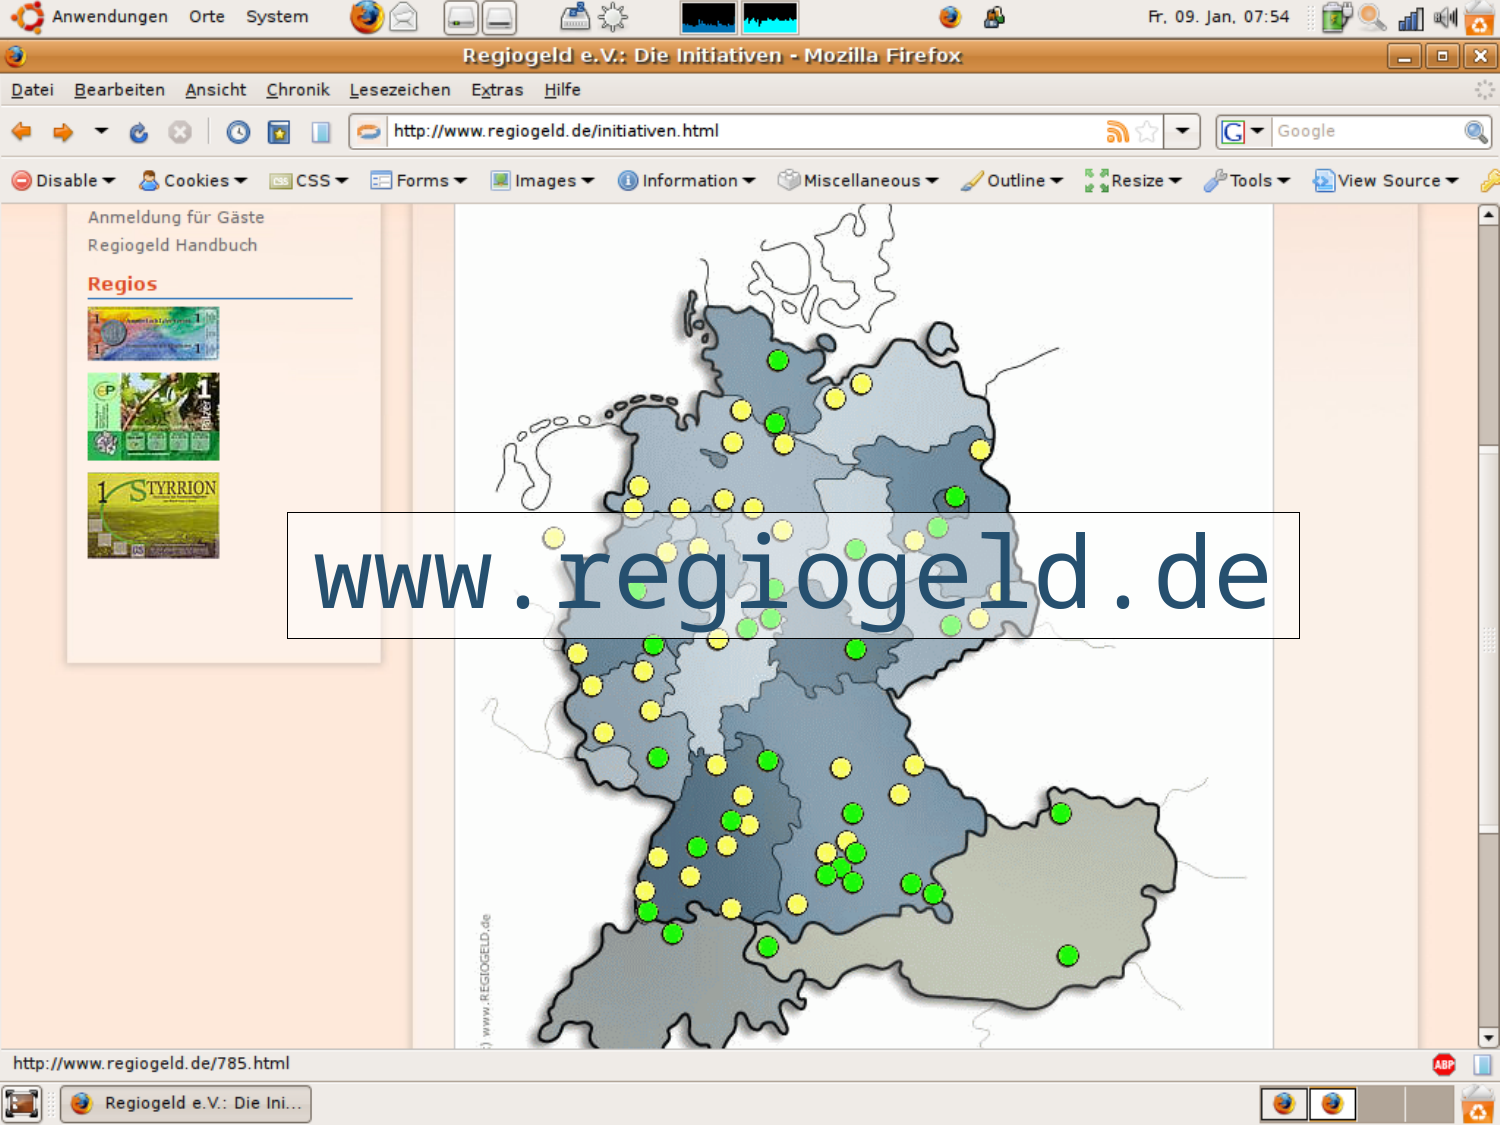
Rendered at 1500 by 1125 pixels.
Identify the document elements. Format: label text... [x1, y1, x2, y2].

text_box www.regiogeld.de [287, 512, 1300, 639]
picture [0, 0, 1500, 1125]
